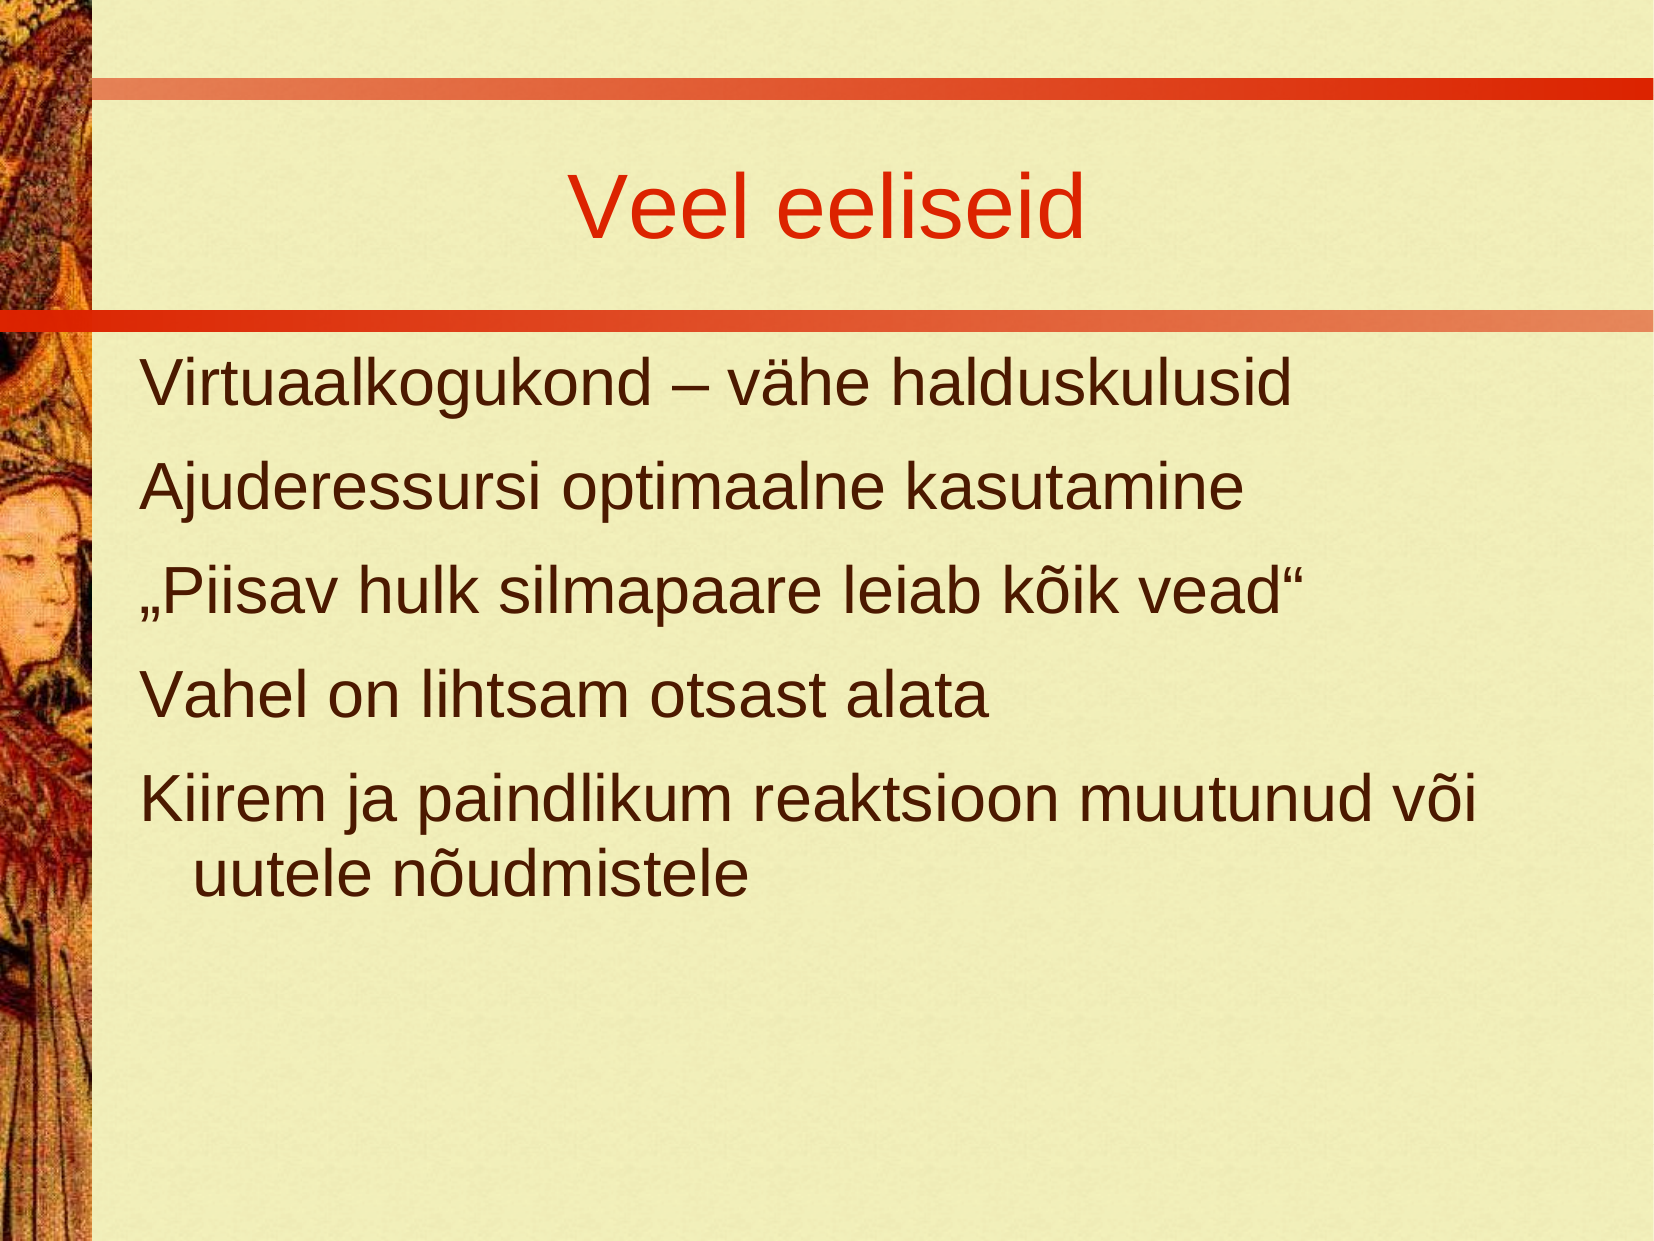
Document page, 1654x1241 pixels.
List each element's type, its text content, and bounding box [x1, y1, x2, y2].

title Veel eeliseid [121, 102, 1534, 311]
picture [0, 0, 1654, 310]
picture [0, 332, 1654, 1241]
list Virtuaalkogukond – vähe halduskulusid Ajuderessursi optimaalne kasutamine „Piisav hulk silmapaare leiab kõik vead“ Vahel on lihtsam otsast alata Kiirem ja paindlikum reaktsioon muutunud või uutele nõudmistele [121, 344, 1534, 1127]
